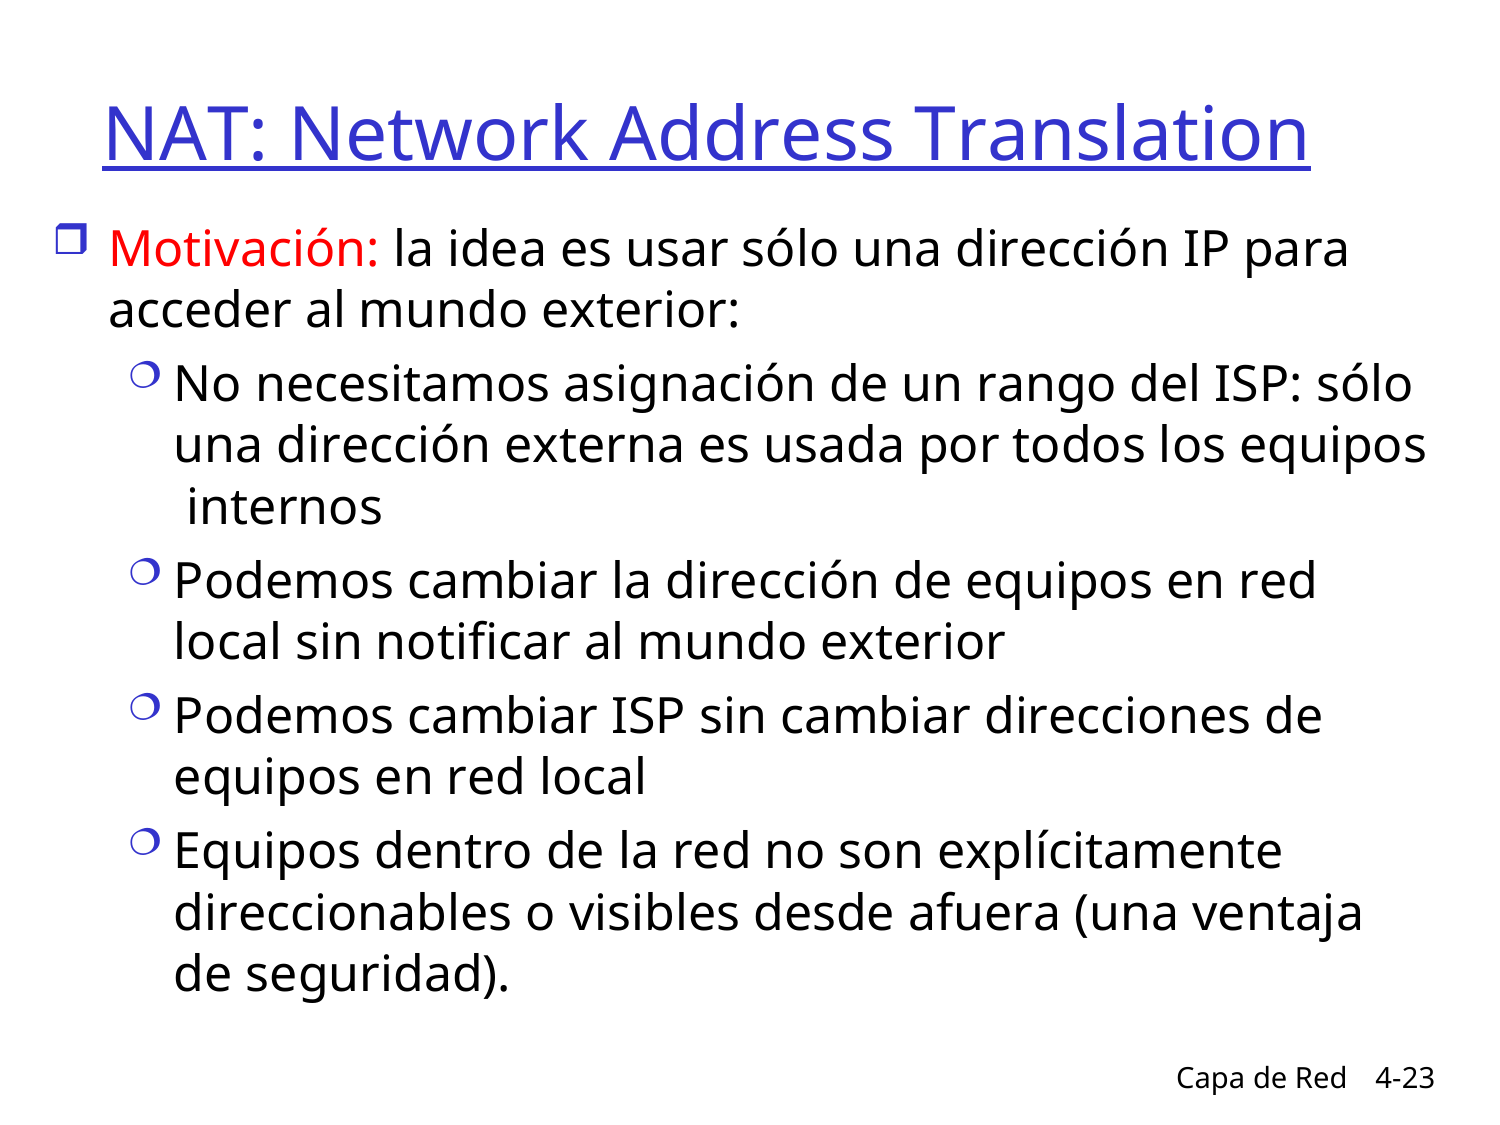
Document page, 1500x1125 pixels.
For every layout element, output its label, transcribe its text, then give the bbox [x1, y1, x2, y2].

list Motivación: la idea es usar sólo una dirección IP para acceder al mundo exterior: No necesitamos asignación de un rango del ISP: sólo una dirección externa es usada por todos los equipos internos Podemos cambiar la dirección de equipos en red local sin notificar al mundo exterior Podemos cambiar ISP sin cambiar direcciones de equipos en red local Equipos dentro de la red no son explícitamente direccionables o visibles desde afuera (una ventaja de seguridad). [37, 209, 1445, 983]
title NAT: Network Address Translation [87, 37, 1395, 209]
